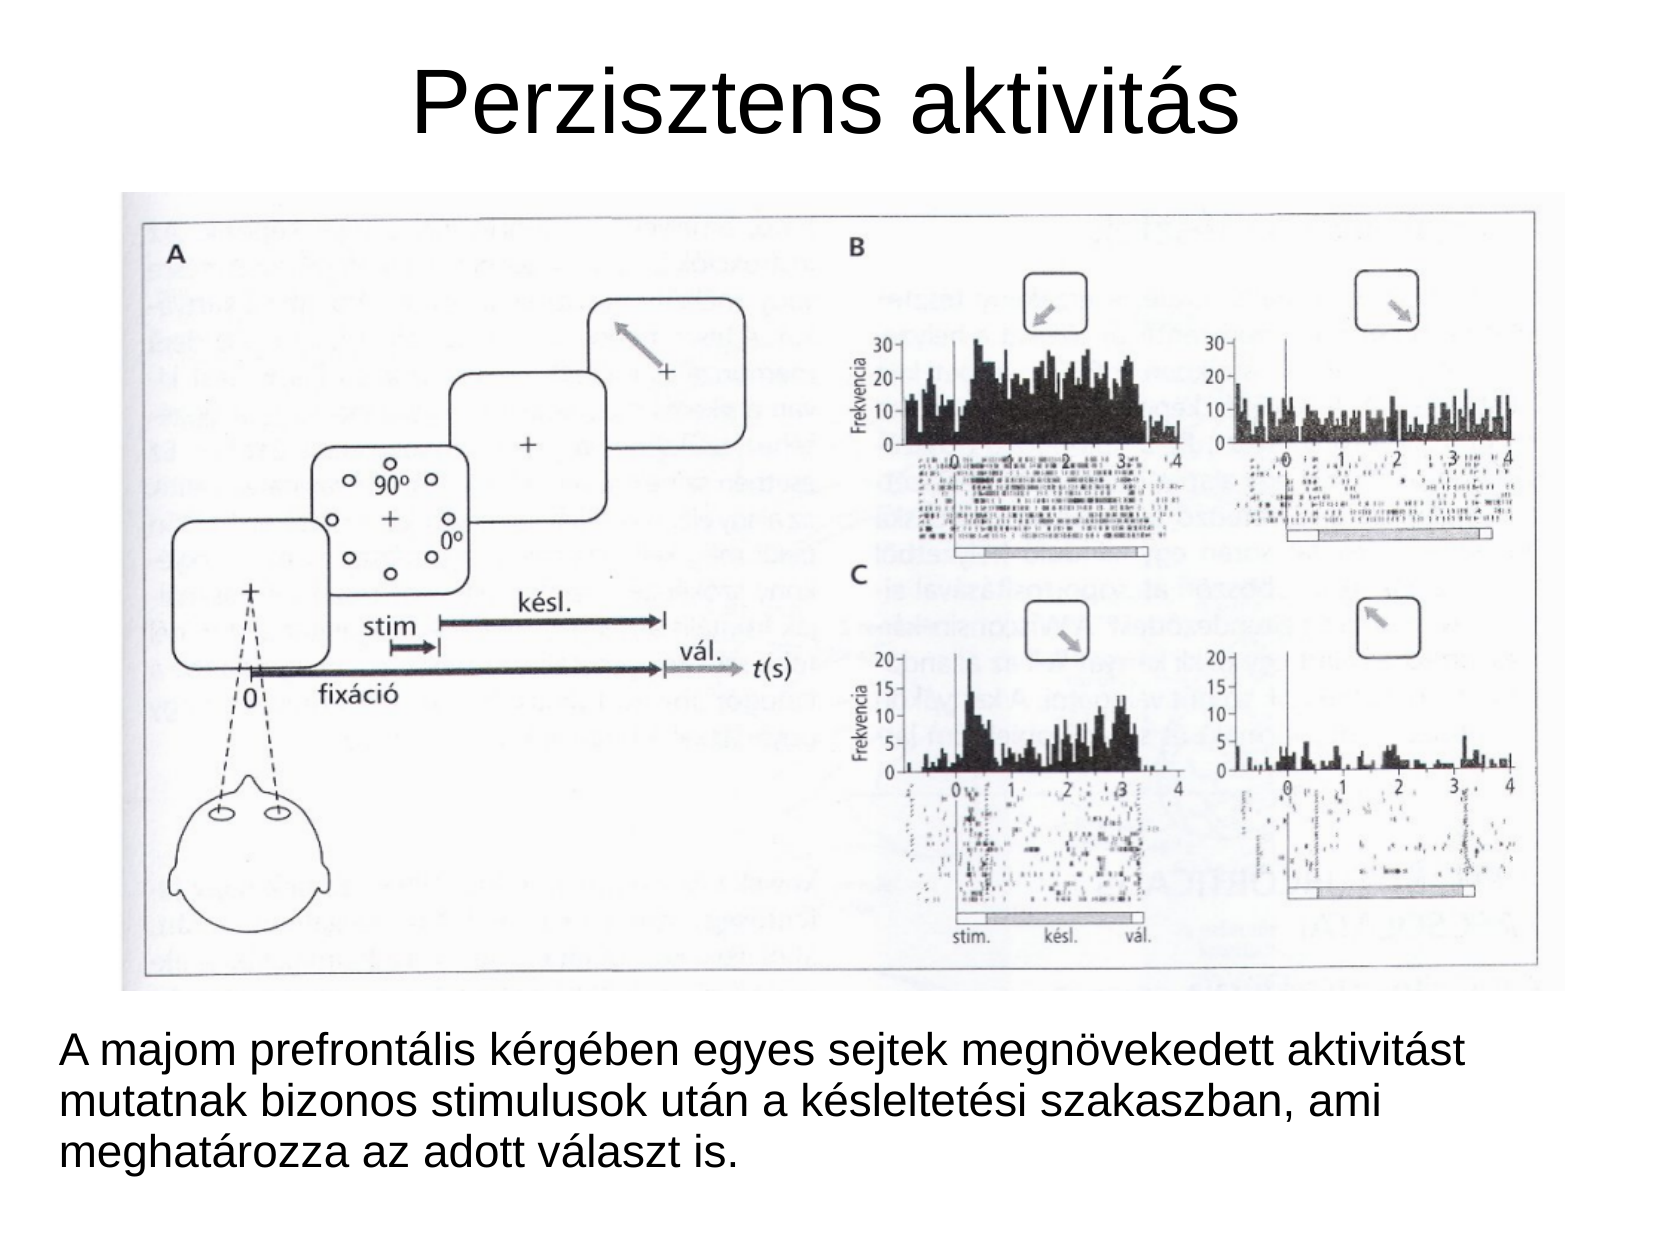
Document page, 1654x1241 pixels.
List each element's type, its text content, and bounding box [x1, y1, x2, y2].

title Perzisztens aktivitás [82, 50, 1571, 154]
picture [117, 192, 1565, 991]
title A majom prefrontális kérgében egyes sejtek megnövekedett aktivitást mutatnak bizonos stimulusok után a késleltetési szakaszban, ami meghatározza az adott választ is. [59, 1023, 1548, 1178]
